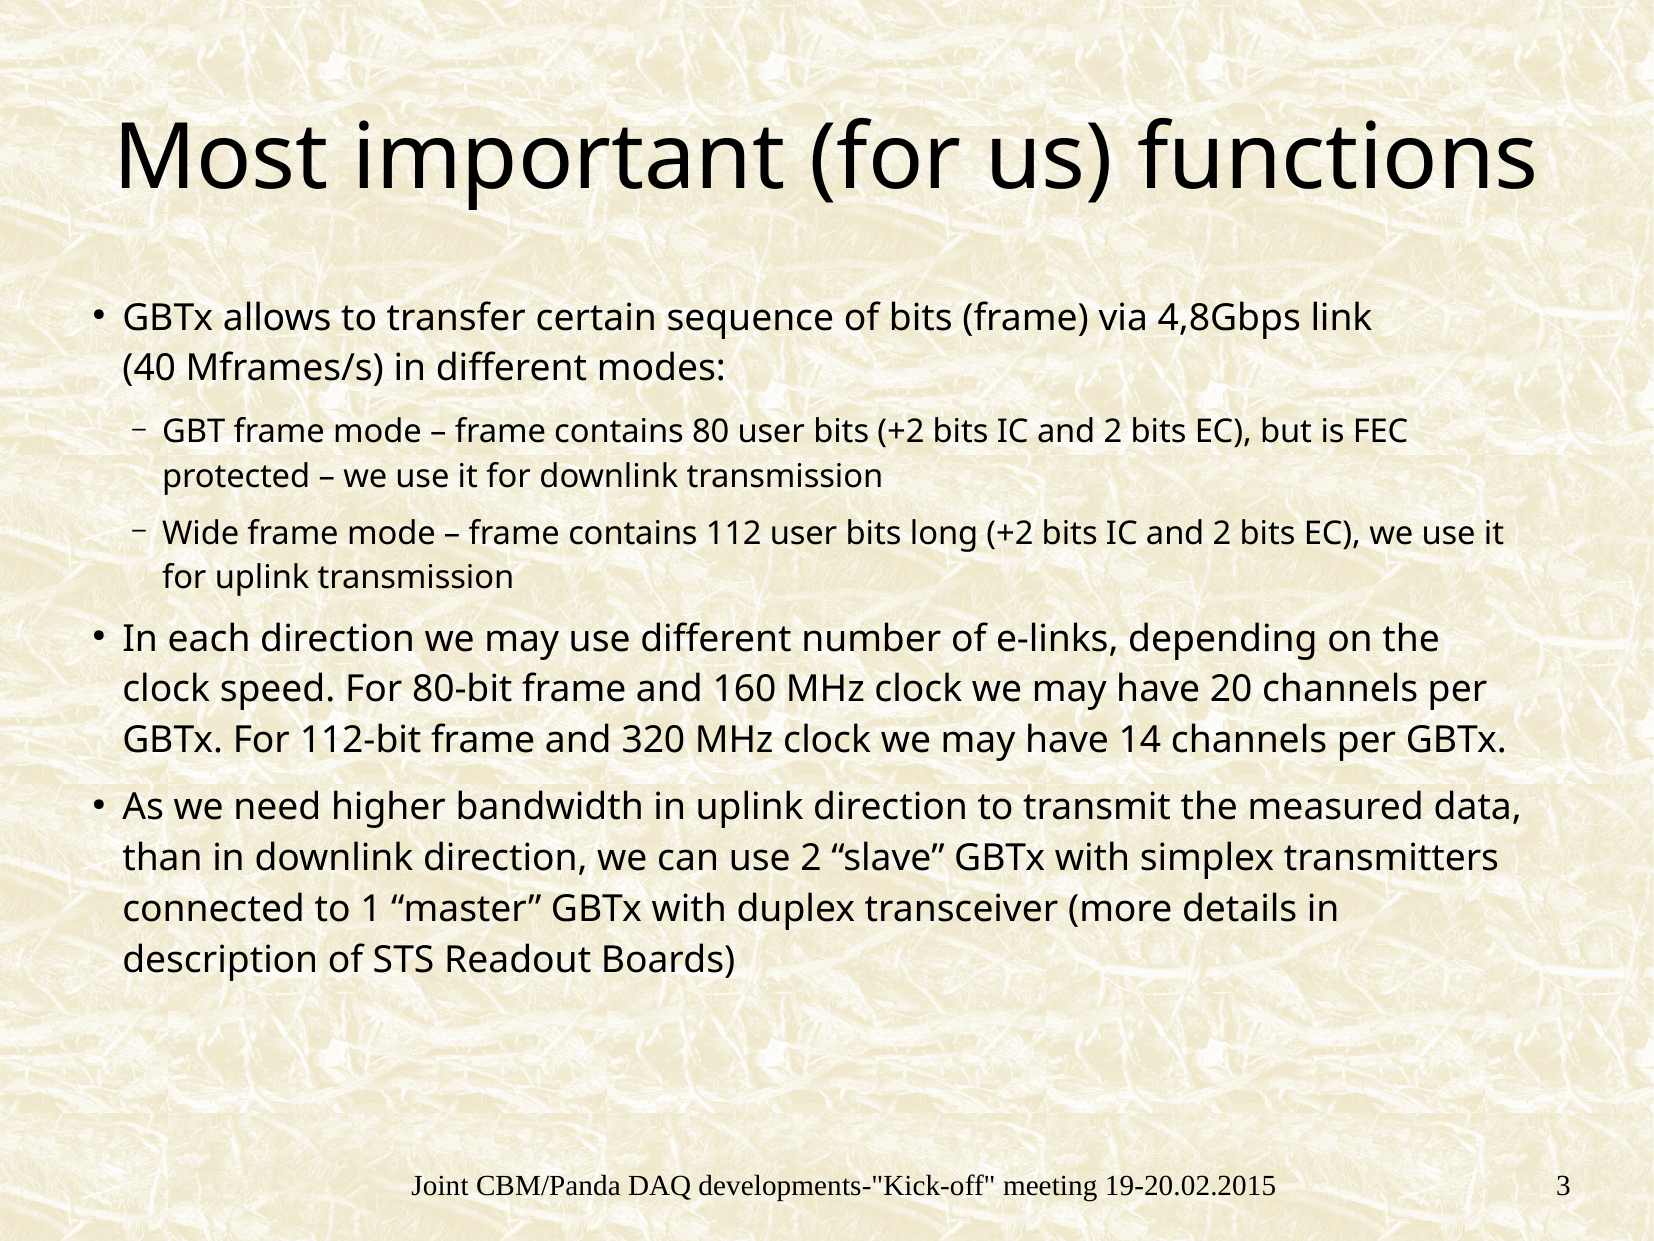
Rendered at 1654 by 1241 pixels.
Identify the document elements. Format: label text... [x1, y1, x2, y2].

picture [0, 0, 1654, 1241]
title Most important (for us) functions [82, 49, 1571, 257]
list GBTx allows to transfer certain sequence of bits (frame) via 4,8Gbps link (40 Mframes/s) in different modes: GBT frame mode – frame contains 80 user bits (+2 bits IC and 2 bits EC), but is FEC protected – we use it for downlink transmission Wide frame mode – frame contains 112 user bits long (+2 bits IC and 2 bits EC), we use it for uplink transmission In each direction we may use different number of e-links, depending on the clock speed. For 80-bit frame and 160 MHz clock we may have 20 channels per GBTx. For 112-bit frame and 320 MHz clock we may have 14 channels per GBTx. As we need higher bandwidth in uplink direction to transmit the measured data, than in downlink direction, we can use 2 “slave” GBTx with simplex transmitters connected to 1 “master” GBTx with duplex transceiver (more details in description of STS Readout Boards) [82, 290, 1538, 1010]
